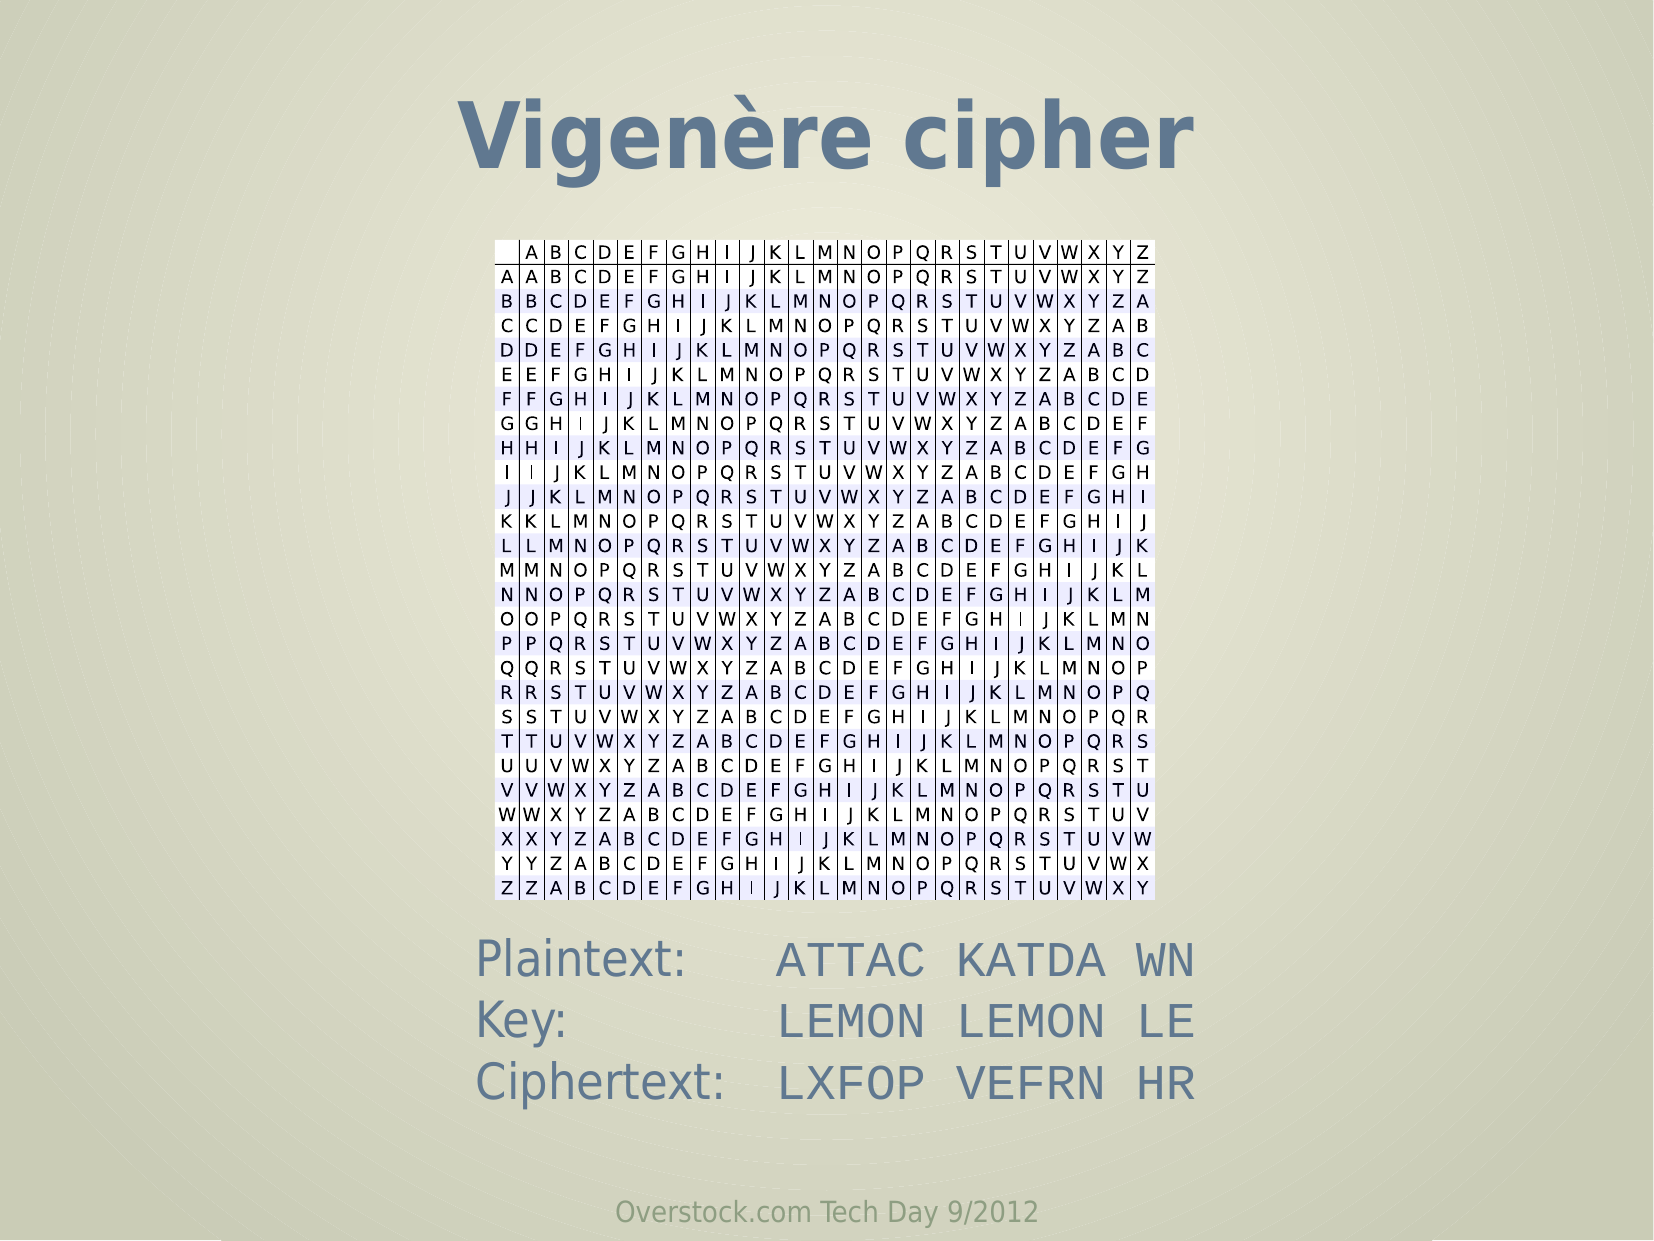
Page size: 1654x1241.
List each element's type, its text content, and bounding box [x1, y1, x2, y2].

picture [494, 239, 1155, 900]
list Plaintext: ATTAC KATDA WN Key: LEMON LEMON LE Ciphertext: LXFOP VEFRN HR [404, 929, 1425, 1190]
title Vigenère cipher [82, 49, 1571, 226]
